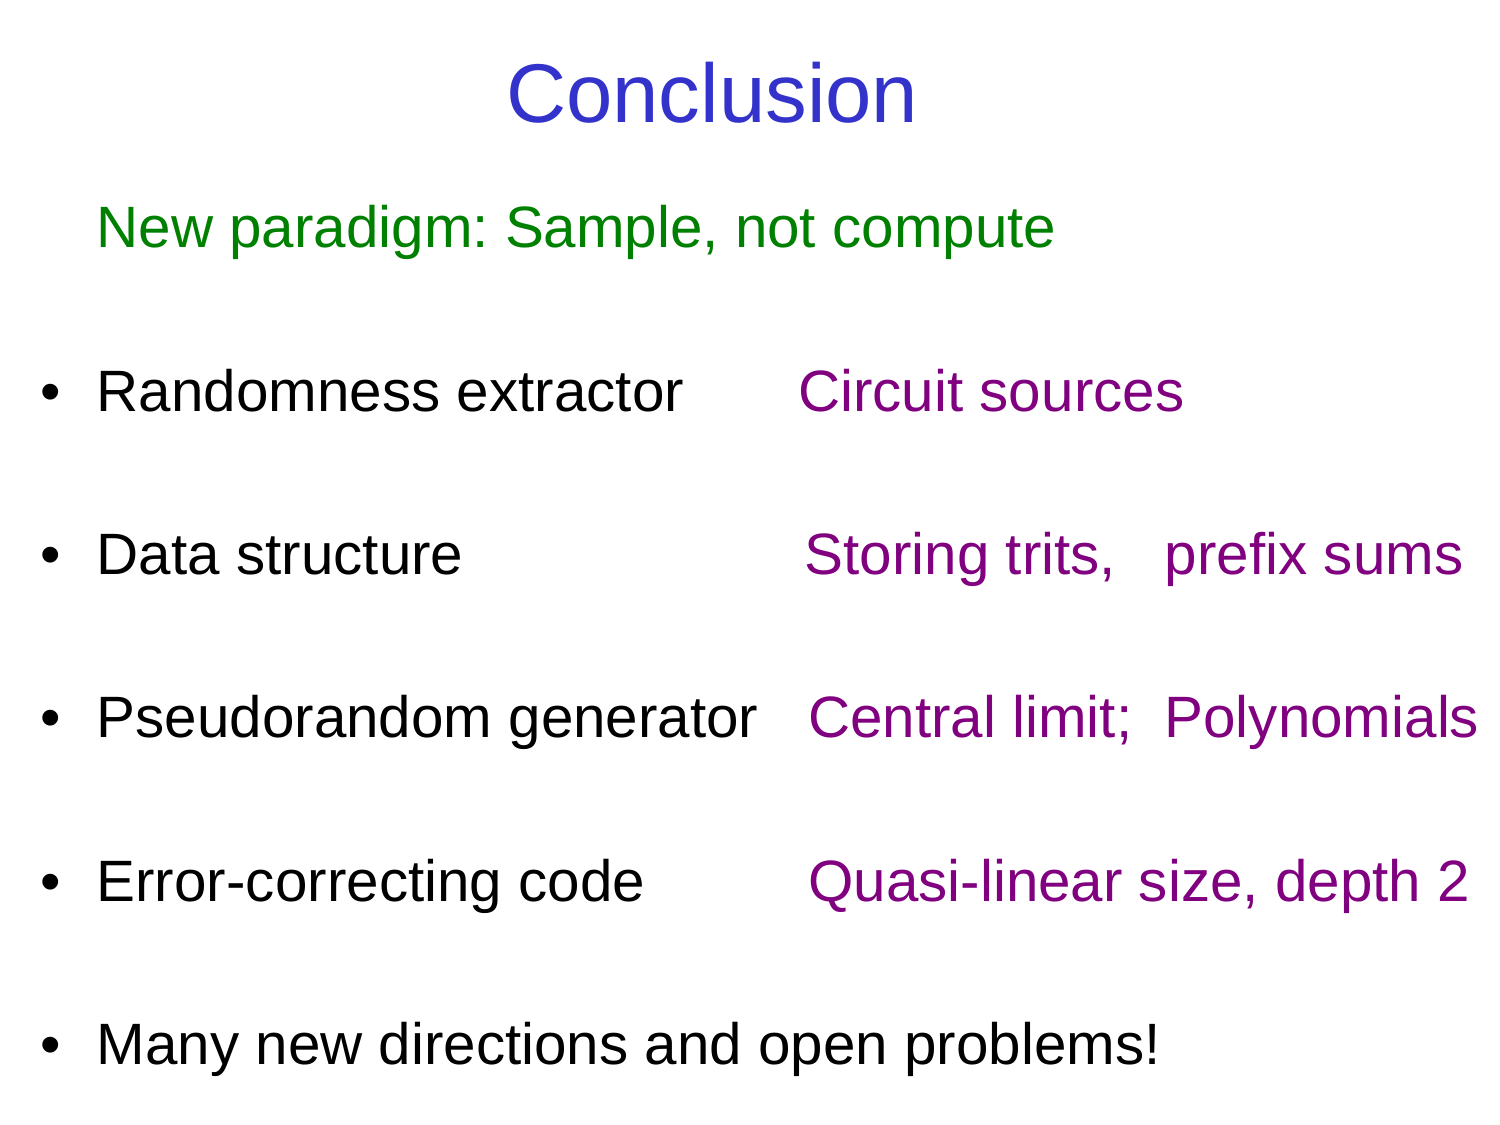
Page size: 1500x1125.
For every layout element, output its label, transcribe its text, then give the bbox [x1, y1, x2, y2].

list New paradigm: Sample, not compute Randomness extractor Circuit sources Data structure Storing trits, prefix sums Pseudorandom generator Central limit; Polynomials Error-correcting code Quasi-linear size, depth 2 Many new directions and open problems! [25, 187, 1500, 1120]
title Conclusion [75, 0, 1351, 187]
